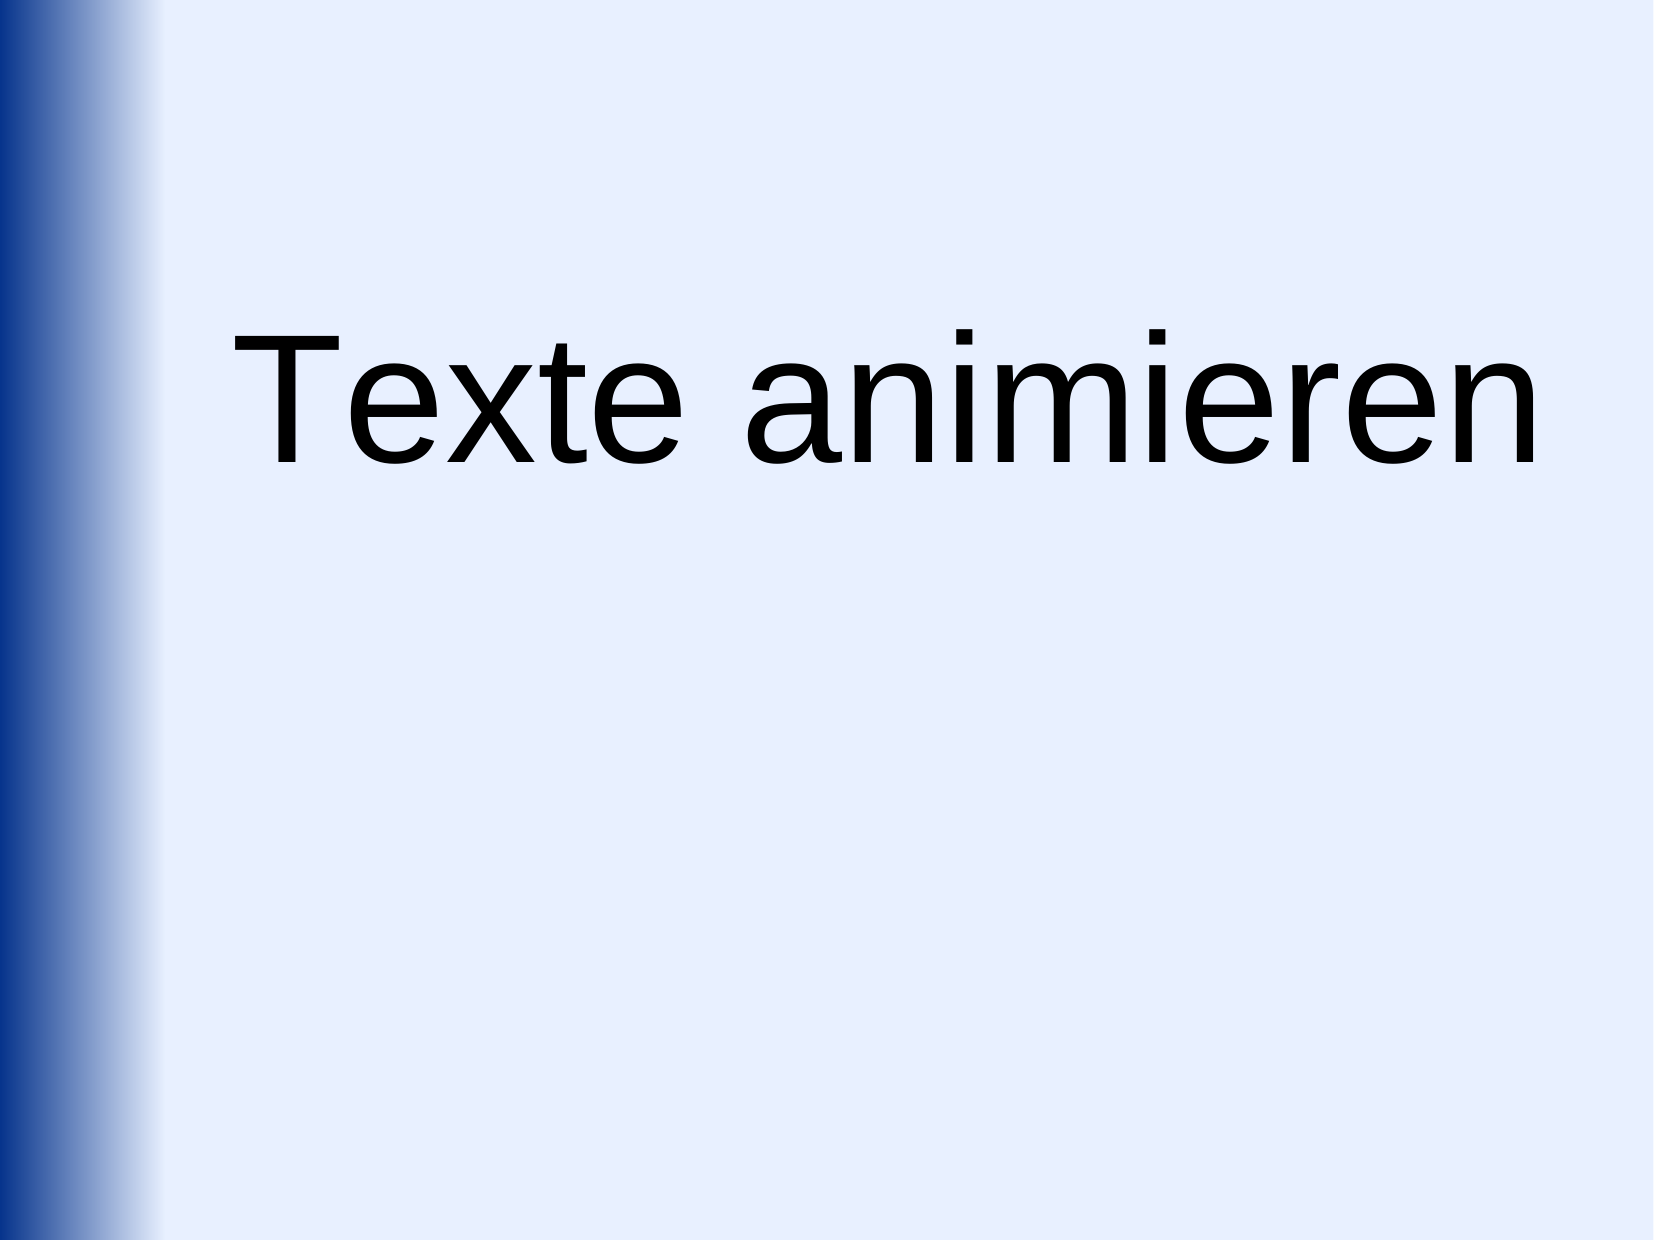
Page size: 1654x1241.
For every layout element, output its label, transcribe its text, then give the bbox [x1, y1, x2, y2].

text_box Texte animieren [189, 288, 1613, 509]
